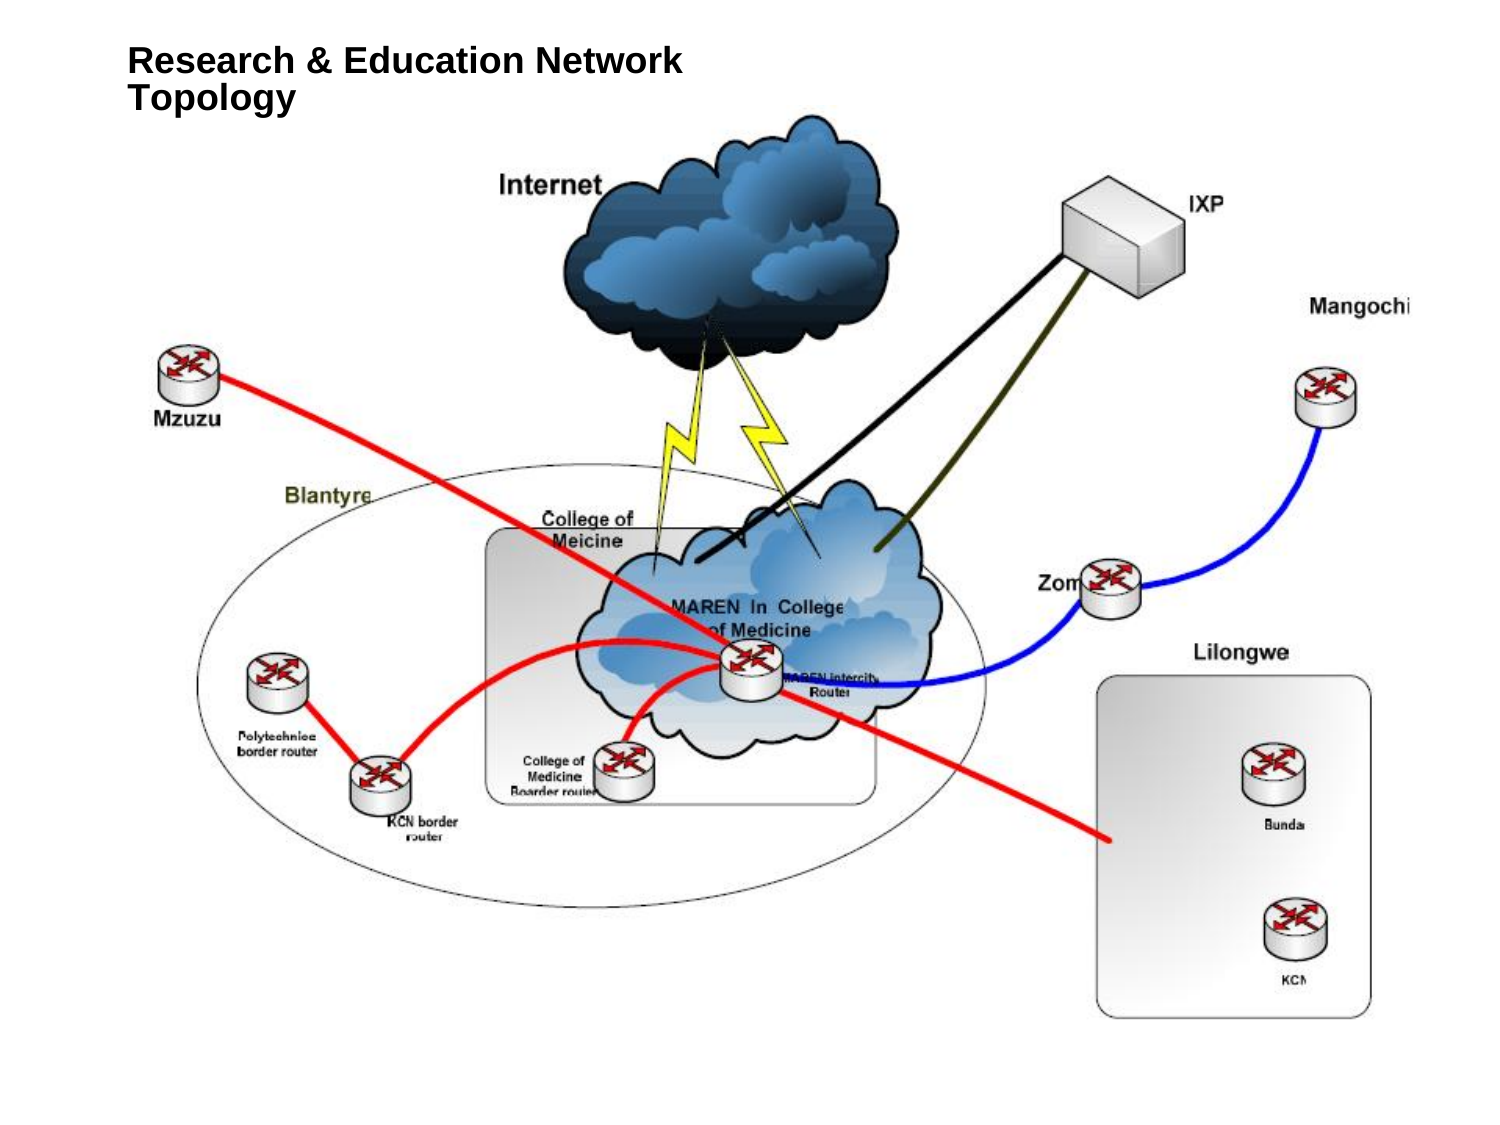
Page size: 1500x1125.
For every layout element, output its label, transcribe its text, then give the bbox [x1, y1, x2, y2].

text_box Research & Education Network Topology [112, 37, 825, 132]
picture [86, 105, 1422, 1024]
